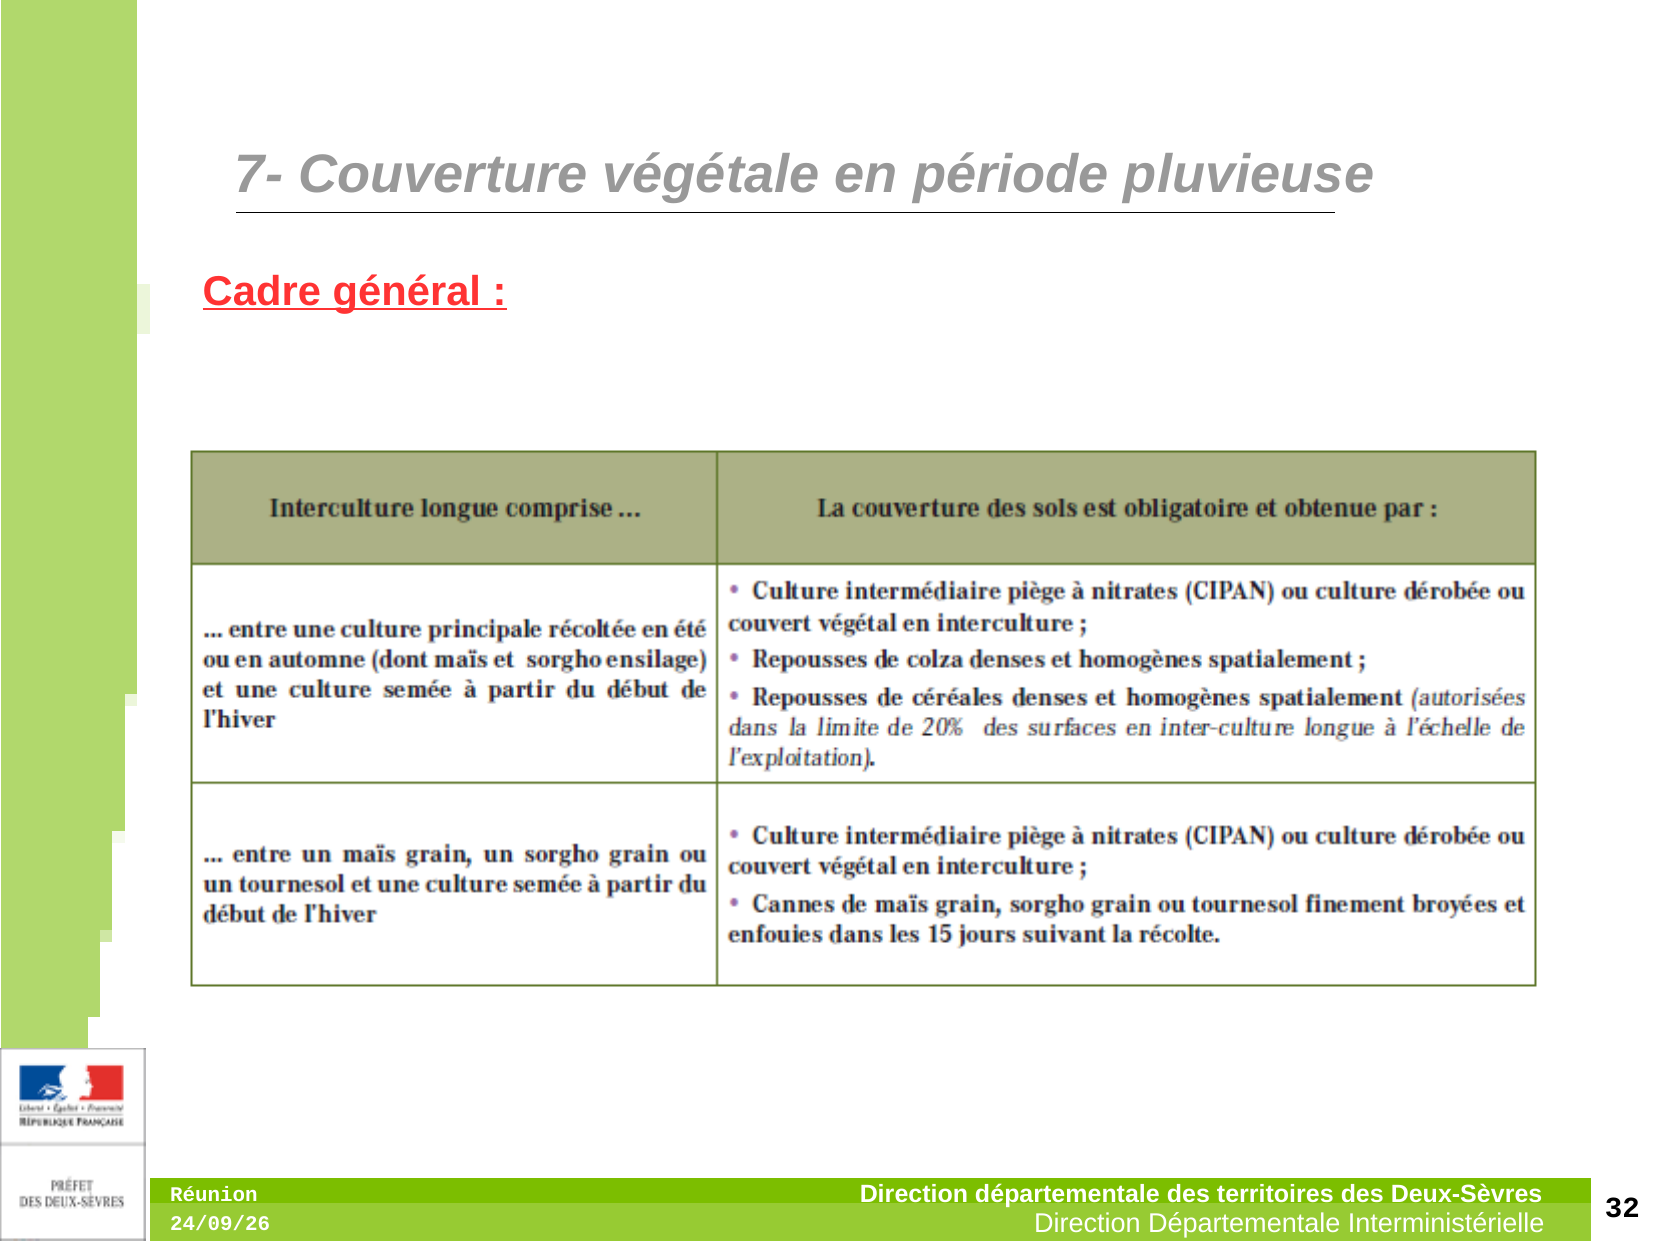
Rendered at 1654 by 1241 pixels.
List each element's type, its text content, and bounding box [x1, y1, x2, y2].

picture [0, 0, 1654, 1241]
text_box 7- Couverture végétale en période pluvieuse [235, 142, 1406, 205]
text_box Cadre général : [187, 260, 1567, 417]
